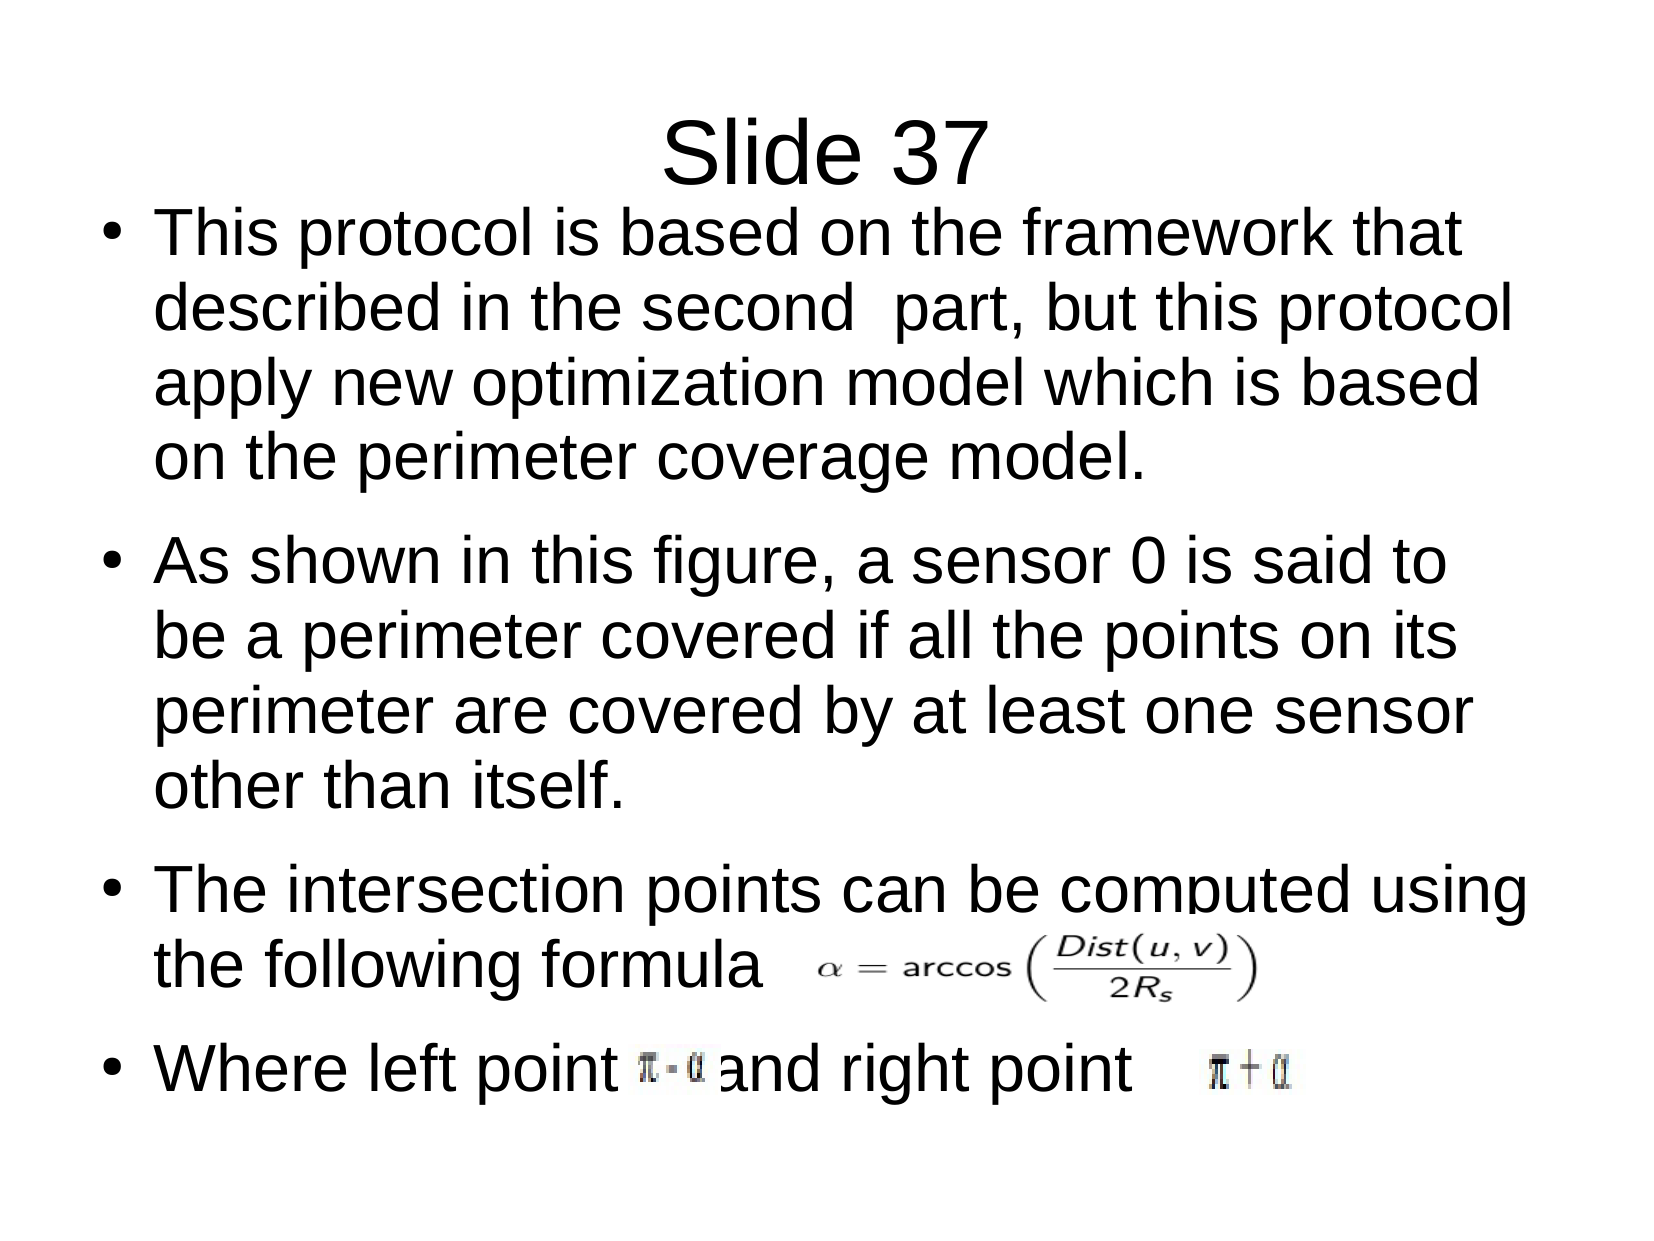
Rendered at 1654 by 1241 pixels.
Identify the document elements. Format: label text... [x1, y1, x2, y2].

picture [1199, 1049, 1306, 1096]
list This protocol is based on the framework that described in the second part, but this protocol apply new optimization model which is based on the perimeter coverage model. As shown in this figure, a sensor 0 is said to be a perimeter covered if all the points on its perimeter are covered by at least one sensor other than itself. The intersection points can be computed using the following formula Where left point and right point [82, 195, 1538, 1201]
title Slide 37 [82, 49, 1571, 257]
picture [814, 914, 1261, 1006]
picture [628, 1044, 721, 1096]
